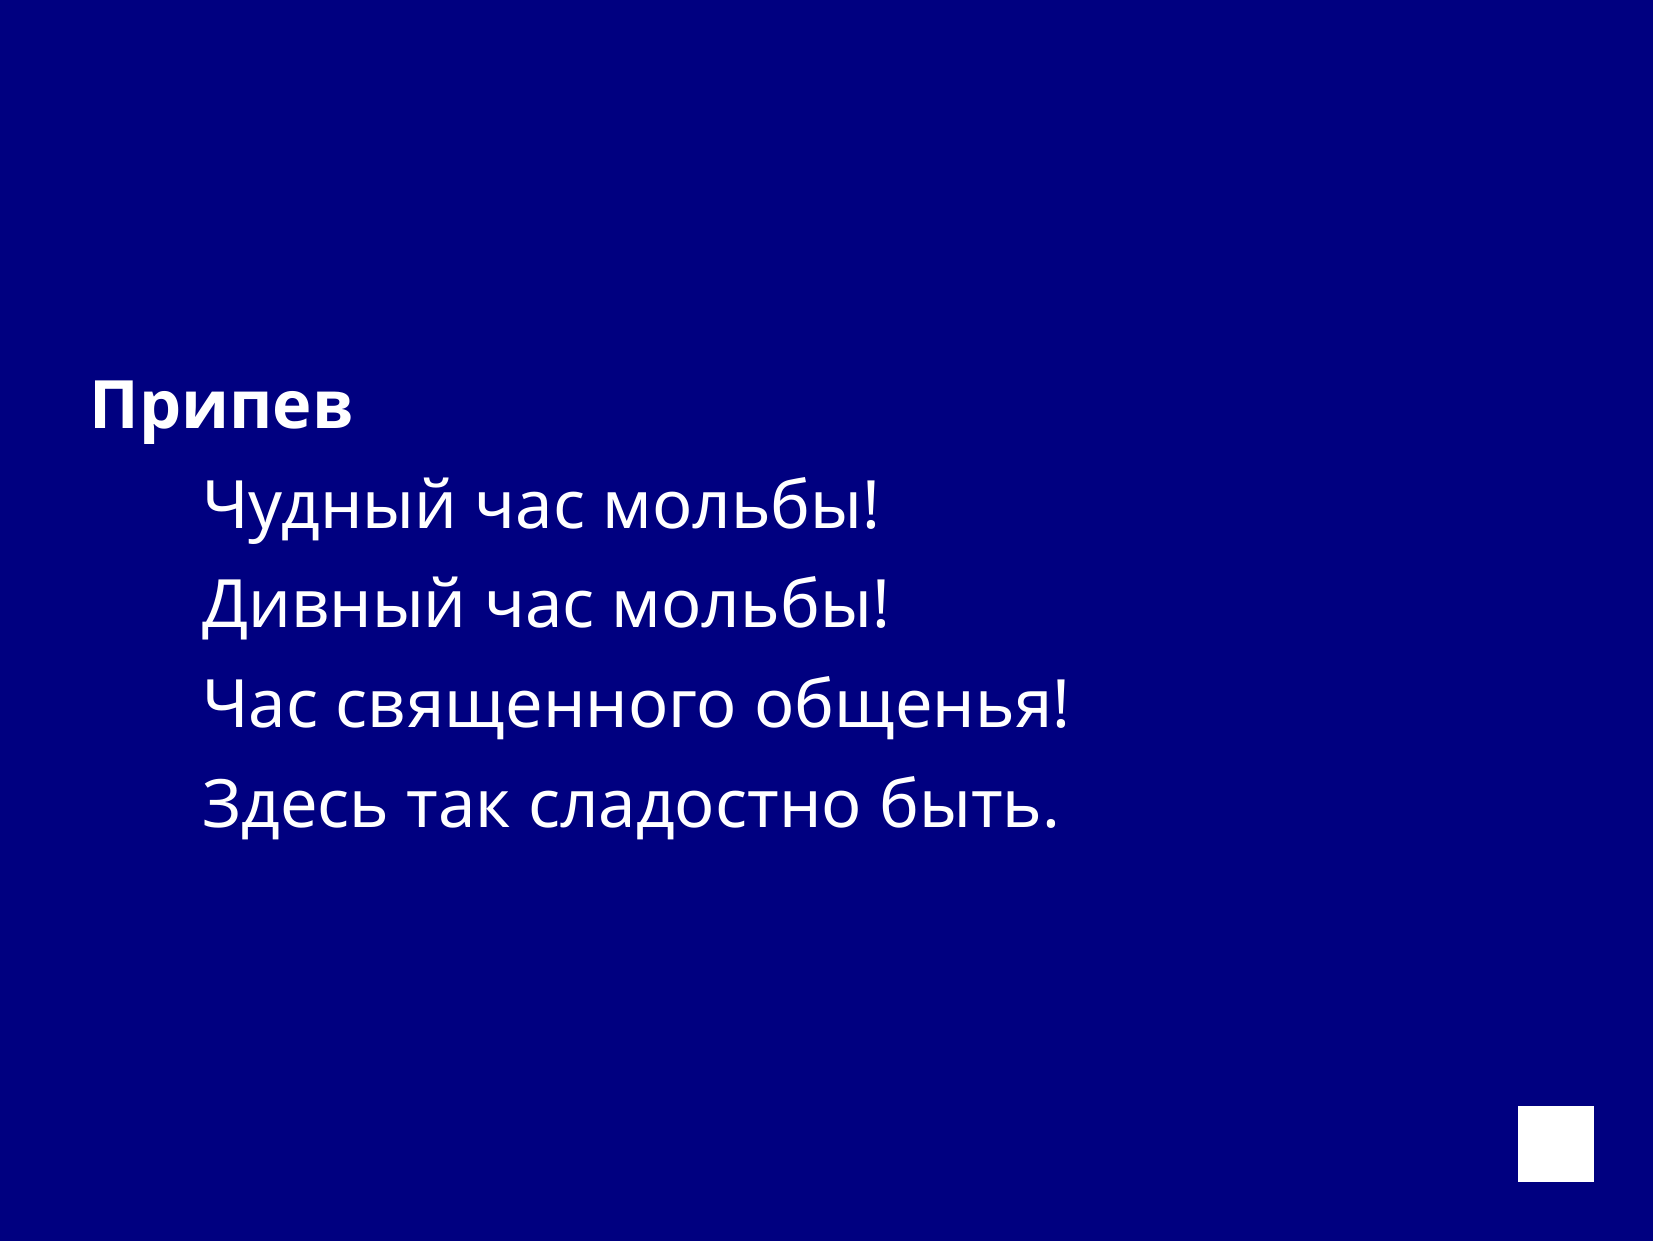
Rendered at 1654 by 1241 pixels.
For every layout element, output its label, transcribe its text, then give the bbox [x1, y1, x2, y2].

text_box Припев Чудный час мольбы! Дивный час мольбы! Час священного общенья! Здесь так сладостно быть. [75, 150, 1576, 1163]
text_box [1518, 1106, 1594, 1182]
